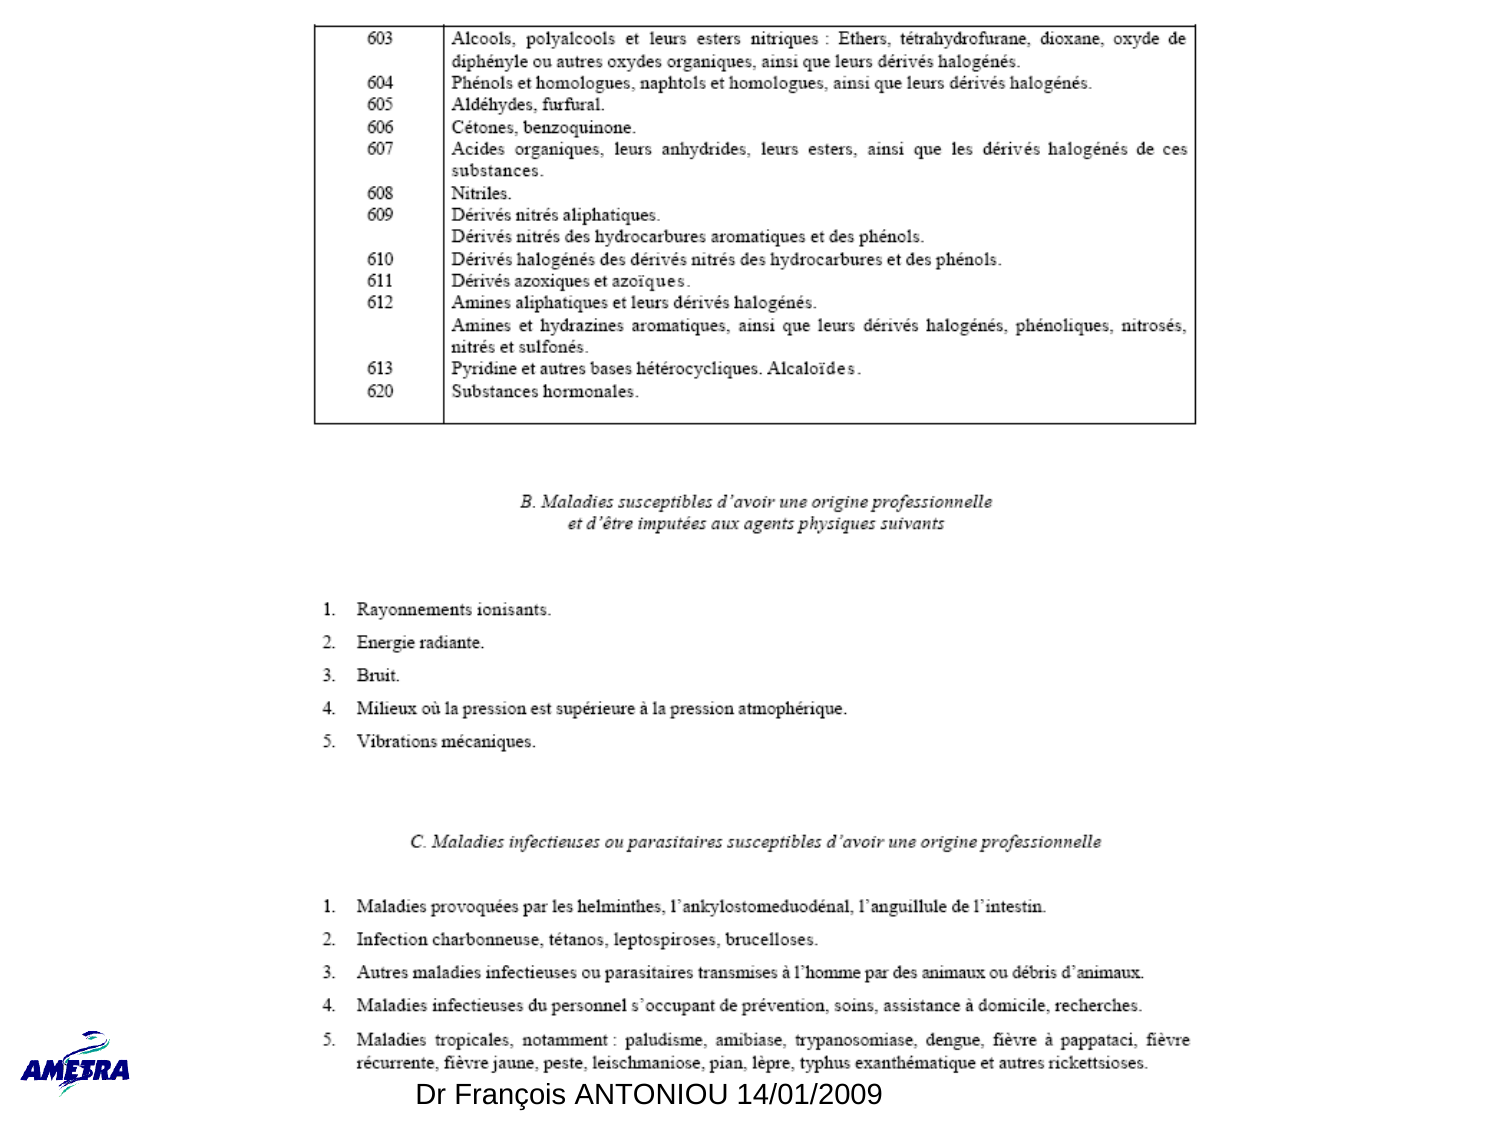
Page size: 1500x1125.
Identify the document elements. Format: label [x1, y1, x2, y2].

picture [0, 1007, 154, 1125]
picture [301, 7, 1211, 1083]
